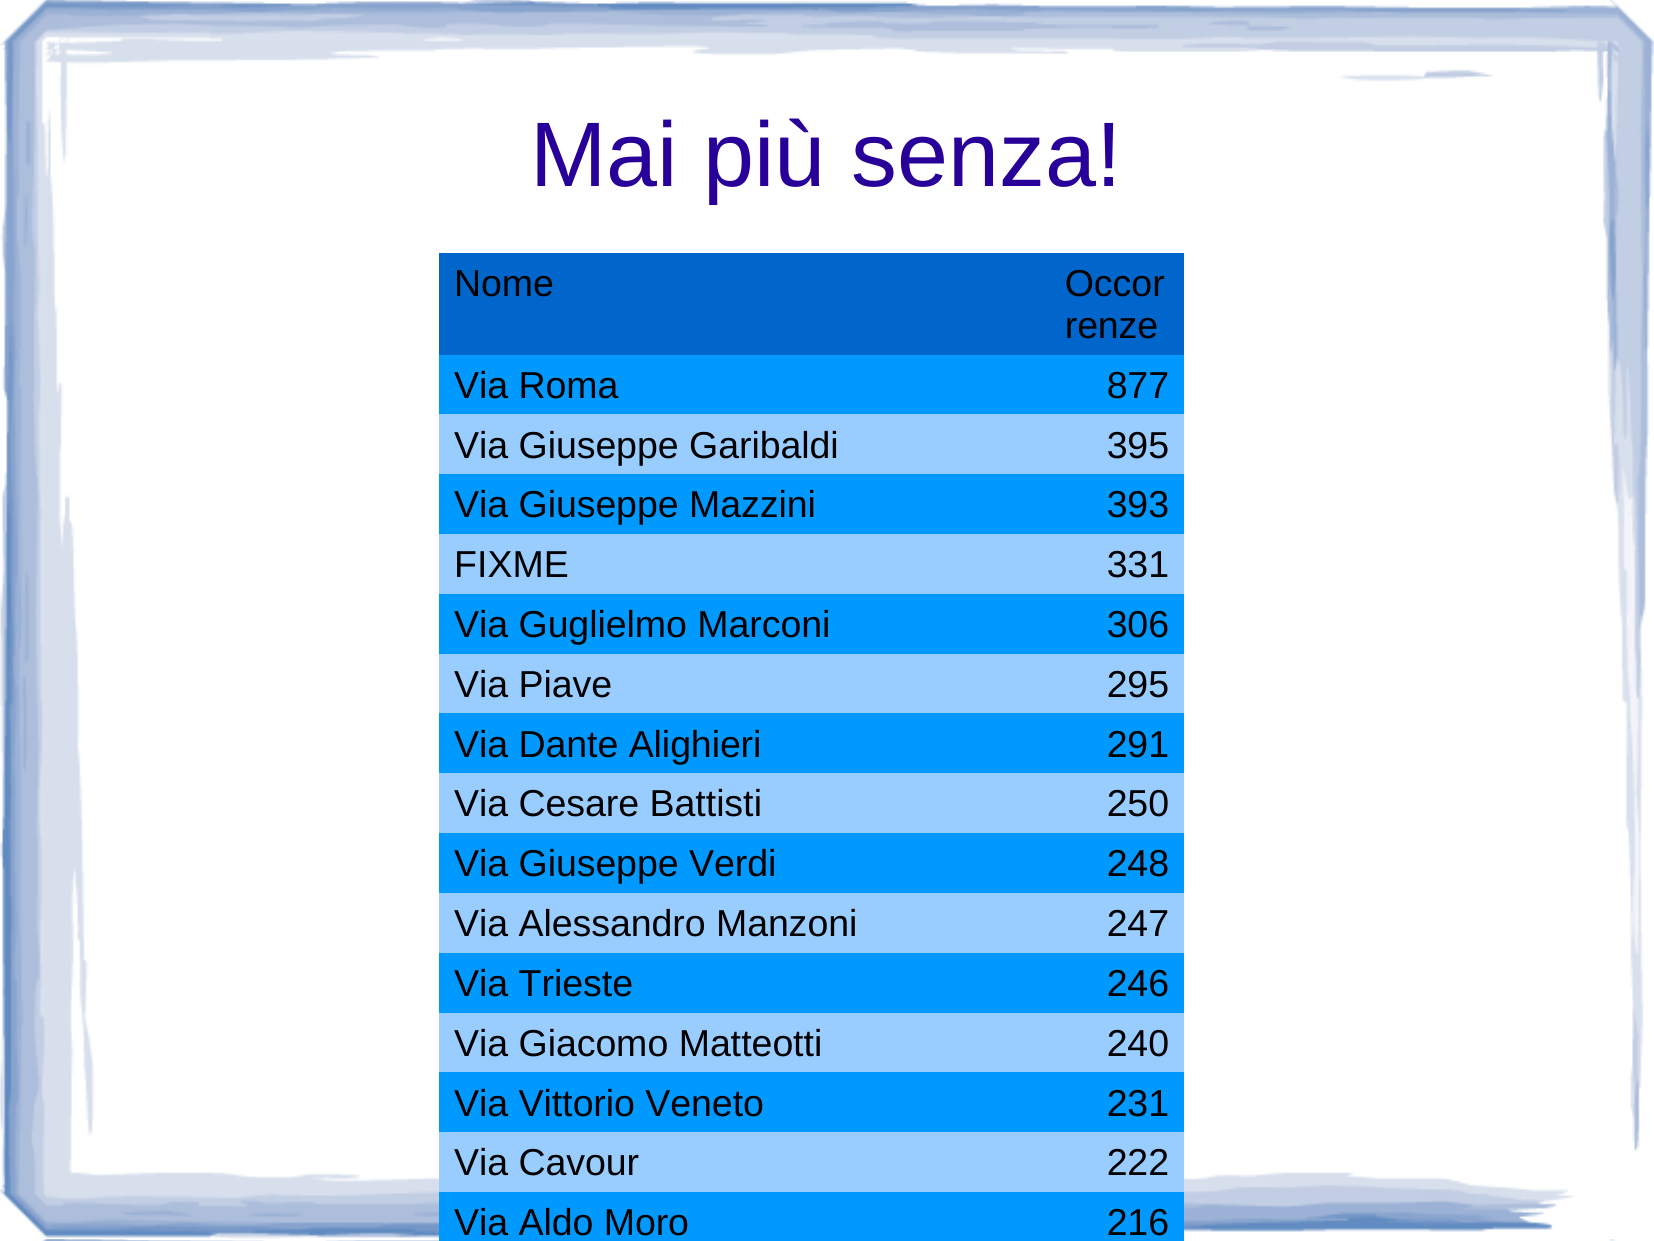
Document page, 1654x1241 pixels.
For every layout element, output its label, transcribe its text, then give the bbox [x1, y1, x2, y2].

table_cell FIXME [439, 534, 1050, 594]
table_cell Via Trieste [439, 953, 1050, 1013]
table_cell Via Alessandro Manzoni [439, 893, 1050, 953]
table_cell Via Guglielmo Marconi [439, 594, 1050, 654]
table_cell 393 [1050, 474, 1184, 534]
table_cell Via Vittorio Veneto [439, 1072, 1050, 1132]
table_cell 291 [1050, 713, 1184, 773]
table_cell Via Giuseppe Verdi [439, 833, 1050, 893]
table_cell Via Dante Alighieri [439, 713, 1050, 773]
table_cell Via Giuseppe Mazzini [439, 474, 1050, 534]
table_cell Via Aldo Moro [439, 1192, 1050, 1241]
table_cell Via Giuseppe Garibaldi [439, 414, 1050, 474]
table_cell Via Giacomo Matteotti [439, 1013, 1050, 1072]
table_header Occorrenze [1050, 253, 1184, 355]
table_cell 877 [1050, 355, 1184, 414]
table_cell 248 [1050, 833, 1184, 893]
table_cell 247 [1050, 893, 1184, 953]
table_cell Via Cavour [439, 1132, 1050, 1192]
table_cell 222 [1050, 1132, 1184, 1192]
table_cell 395 [1050, 414, 1184, 474]
table_cell 231 [1050, 1072, 1184, 1132]
picture [0, 0, 1654, 1241]
table_cell 246 [1050, 953, 1184, 1013]
table_cell 240 [1050, 1013, 1184, 1072]
table_cell 250 [1050, 773, 1184, 833]
table_cell Via Piave [439, 654, 1050, 713]
table_cell Via Cesare Battisti [439, 773, 1050, 833]
title Mai più senza! [82, 56, 1571, 249]
table_cell 295 [1050, 654, 1184, 713]
table_cell 331 [1050, 534, 1184, 594]
table_cell Via Roma [439, 355, 1050, 414]
table_cell 306 [1050, 594, 1184, 654]
table_cell 216 [1050, 1192, 1184, 1241]
table_header Nome [439, 253, 1050, 355]
